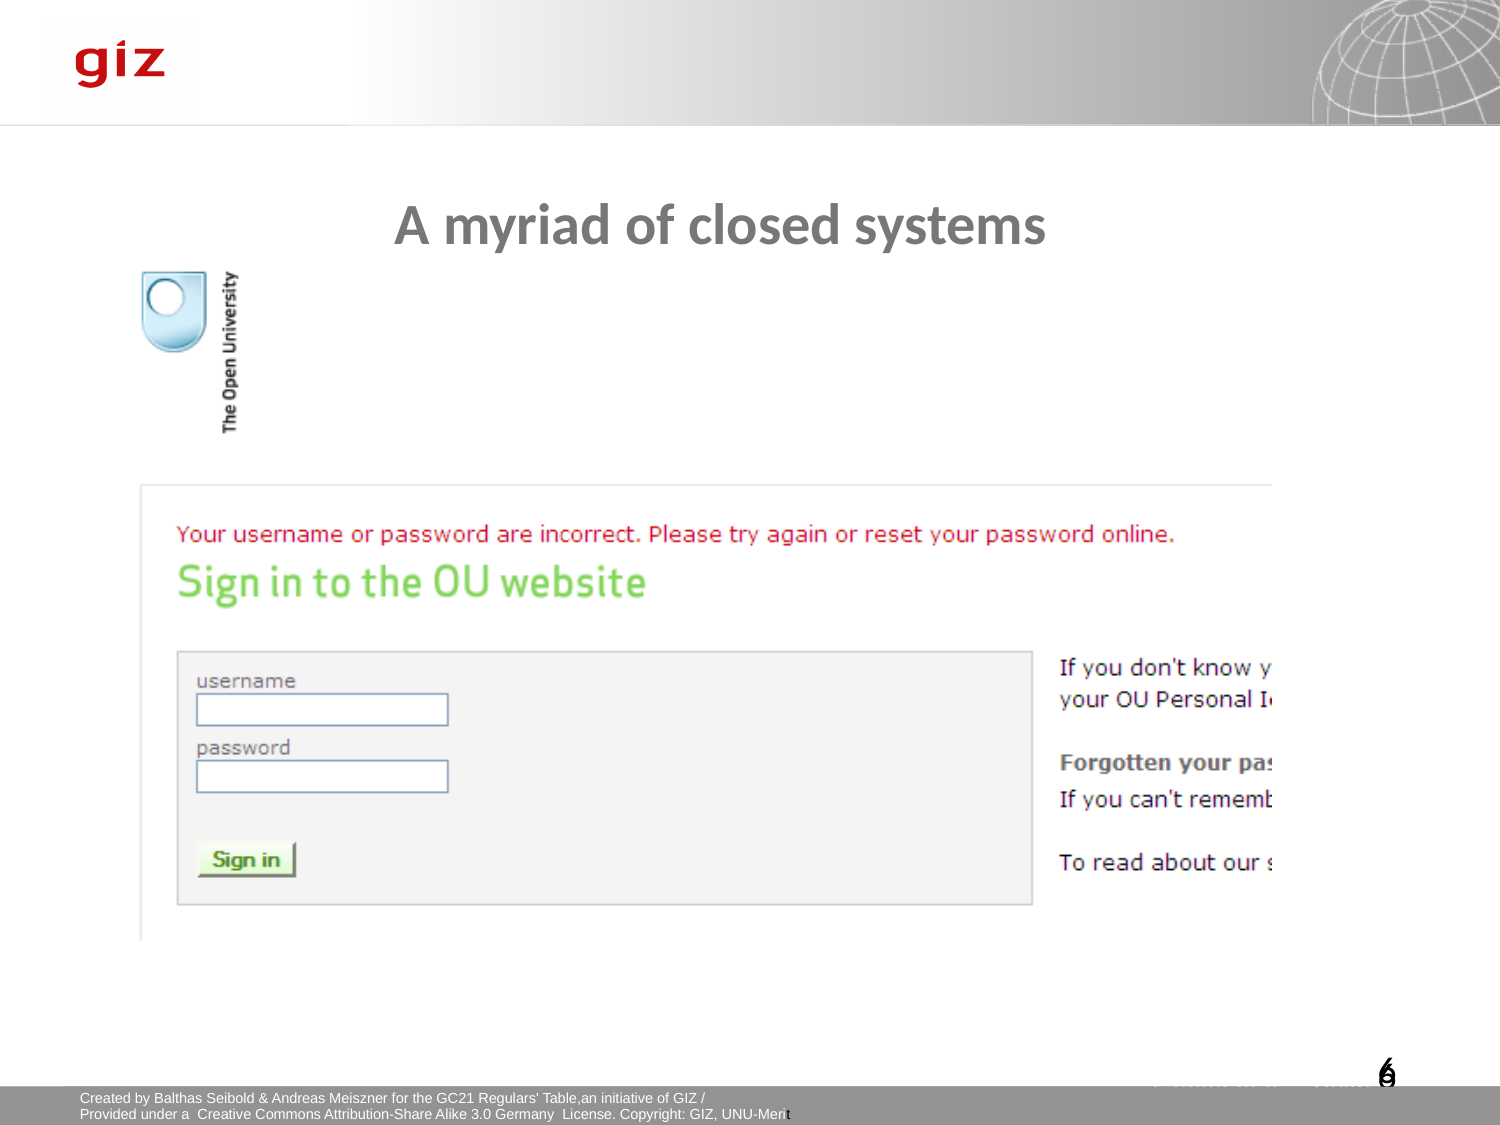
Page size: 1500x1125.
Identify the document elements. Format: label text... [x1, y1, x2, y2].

picture [100, 258, 1272, 941]
text_box A myriad of closed systems [177, 196, 1265, 279]
